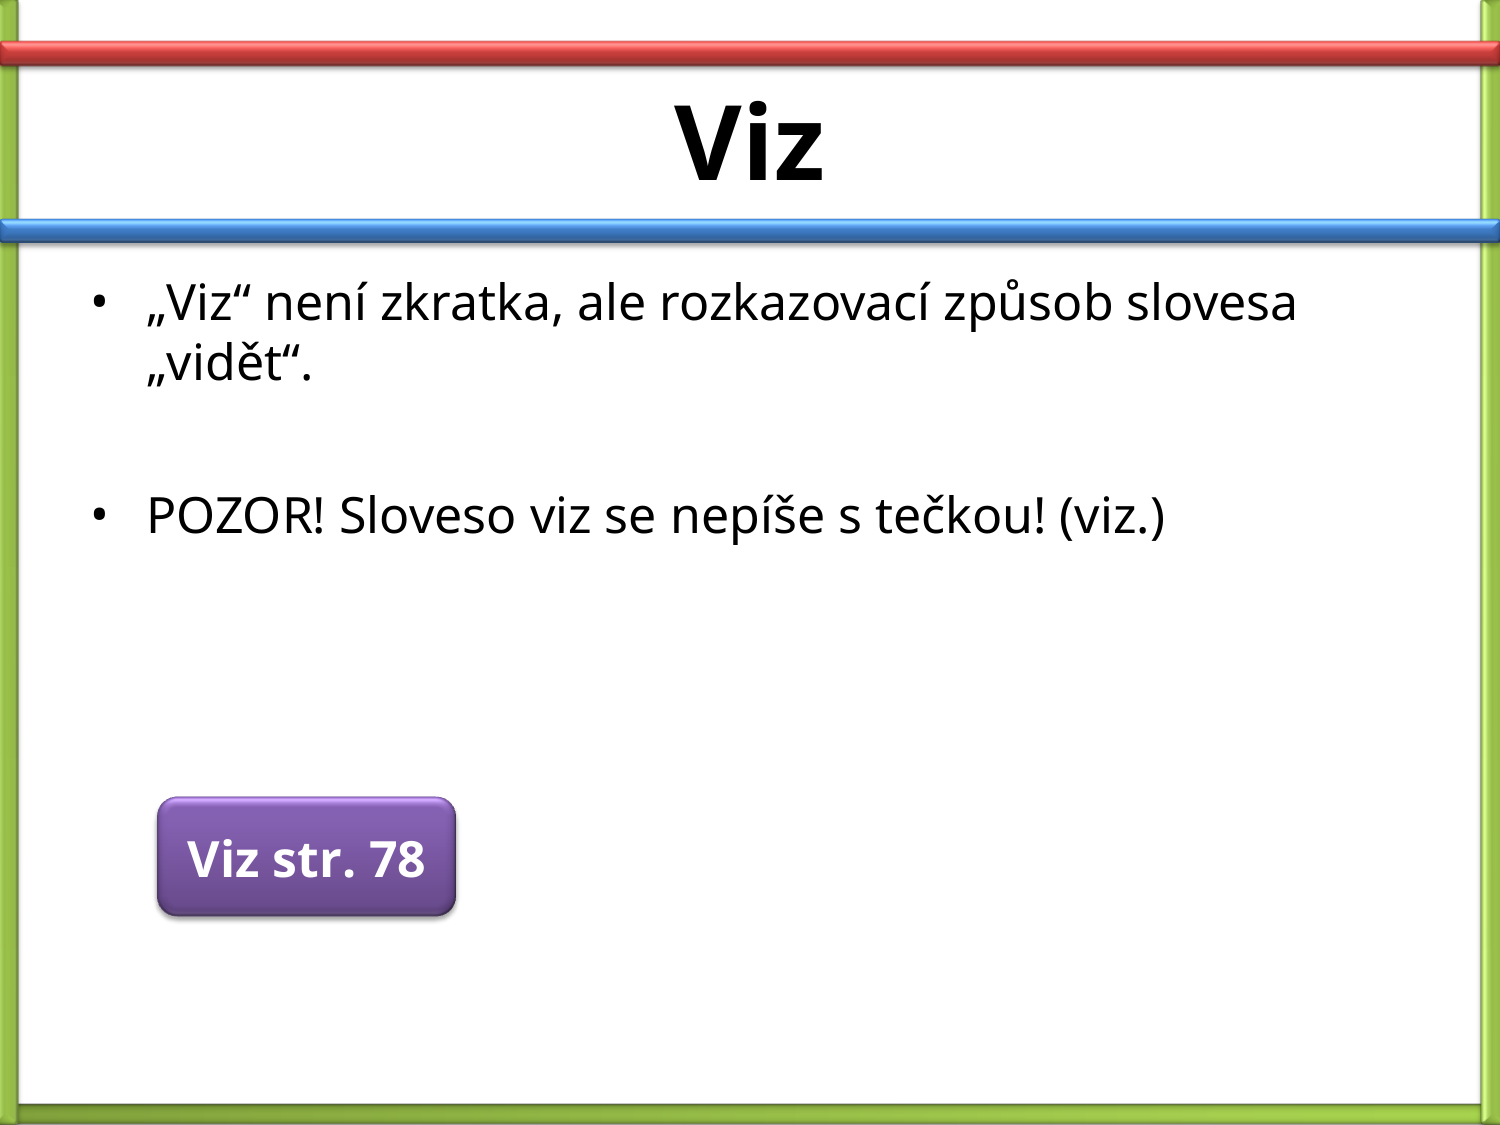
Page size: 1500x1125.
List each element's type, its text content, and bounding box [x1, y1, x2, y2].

title Viz [75, 45, 1426, 233]
list „Viz“ není zkratka, ale rozkazovací způsob slovesa „vidět“. POZOR! Sloveso viz se nepíše s tečkou! (viz.) [74, 262, 1424, 1125]
picture [0, 0, 1500, 1125]
picture [148, 792, 465, 929]
text_box Viz str. 78 [165, 804, 449, 912]
